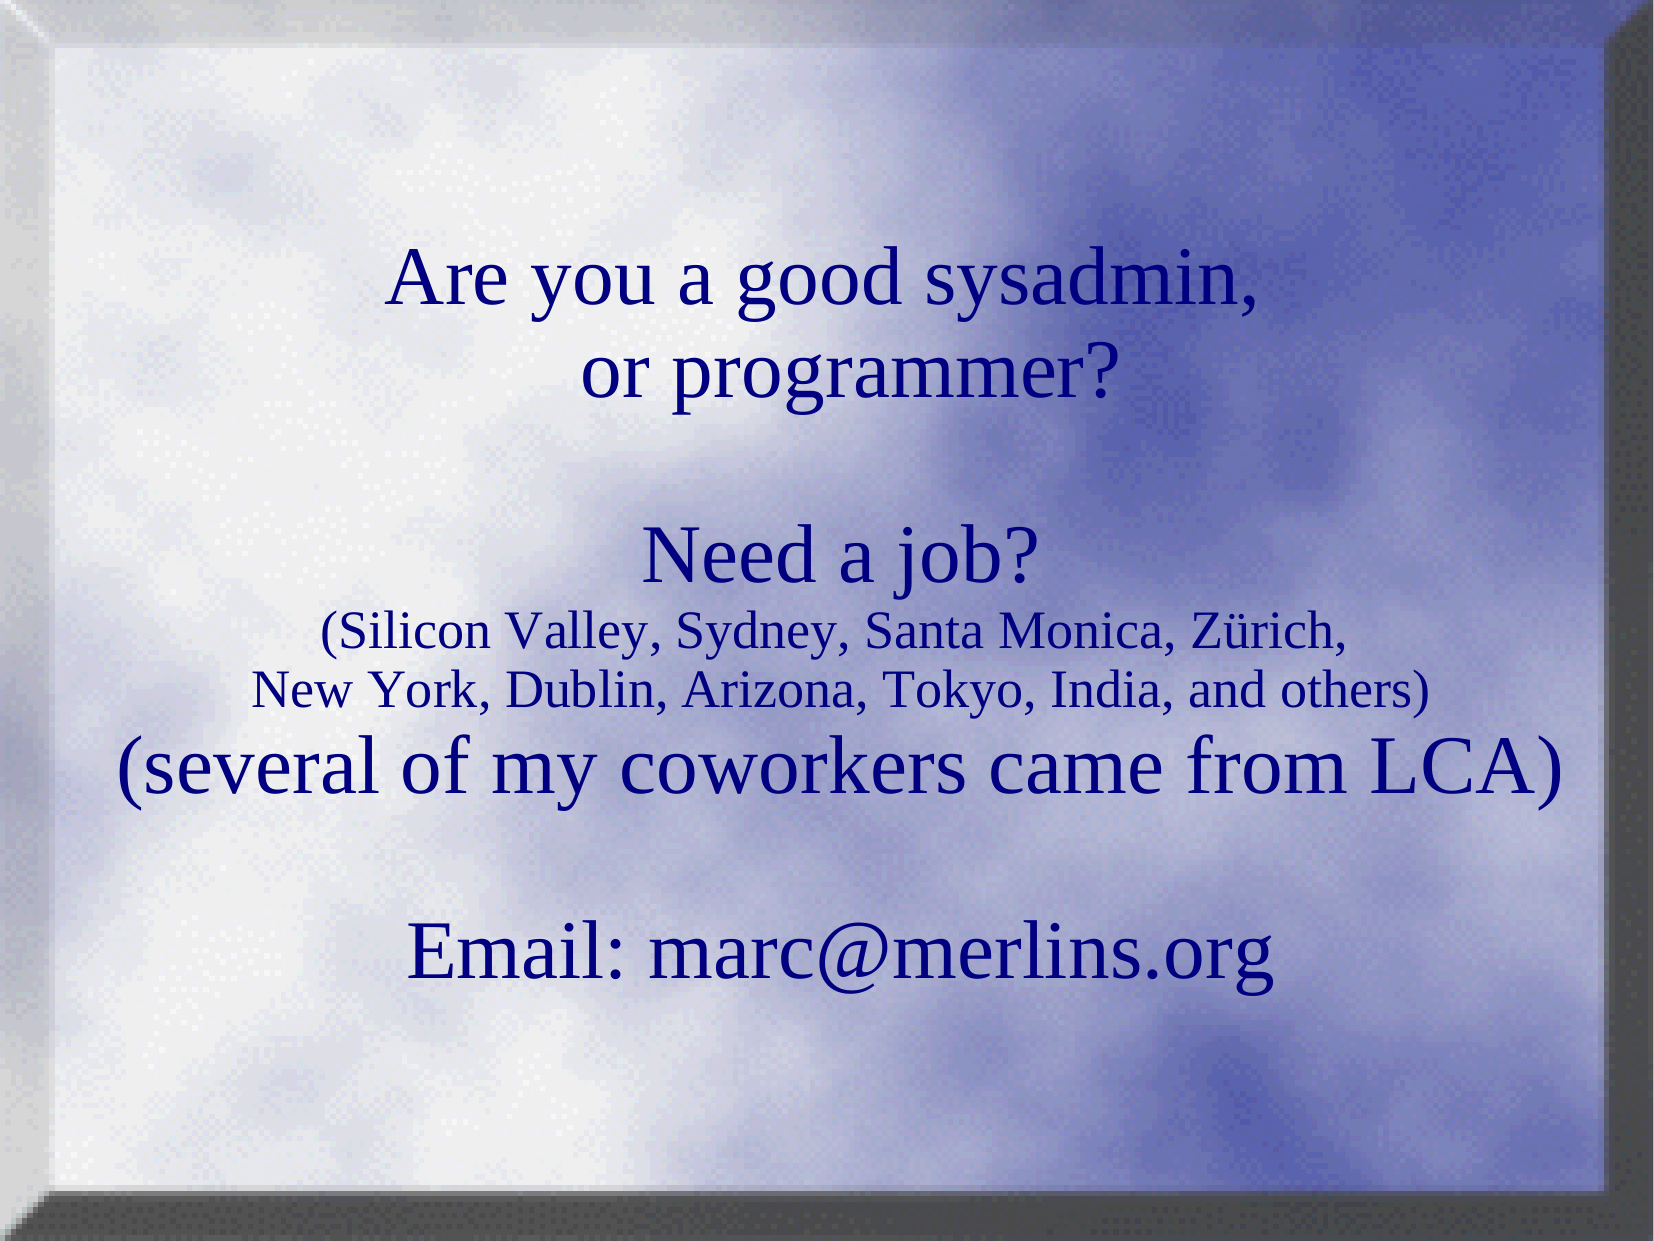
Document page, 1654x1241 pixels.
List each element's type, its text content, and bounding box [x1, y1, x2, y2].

title Are you a good sysadmin, or programmer? Need a job? (Silicon Valley, Sydney, Santa Monica, Zürich, New York, Dublin, Arizona, Tokyo, India, and others) (several of my coworkers came from LCA) Email: marc@merlins.org [70, 196, 1577, 1031]
picture [0, 0, 1654, 1241]
